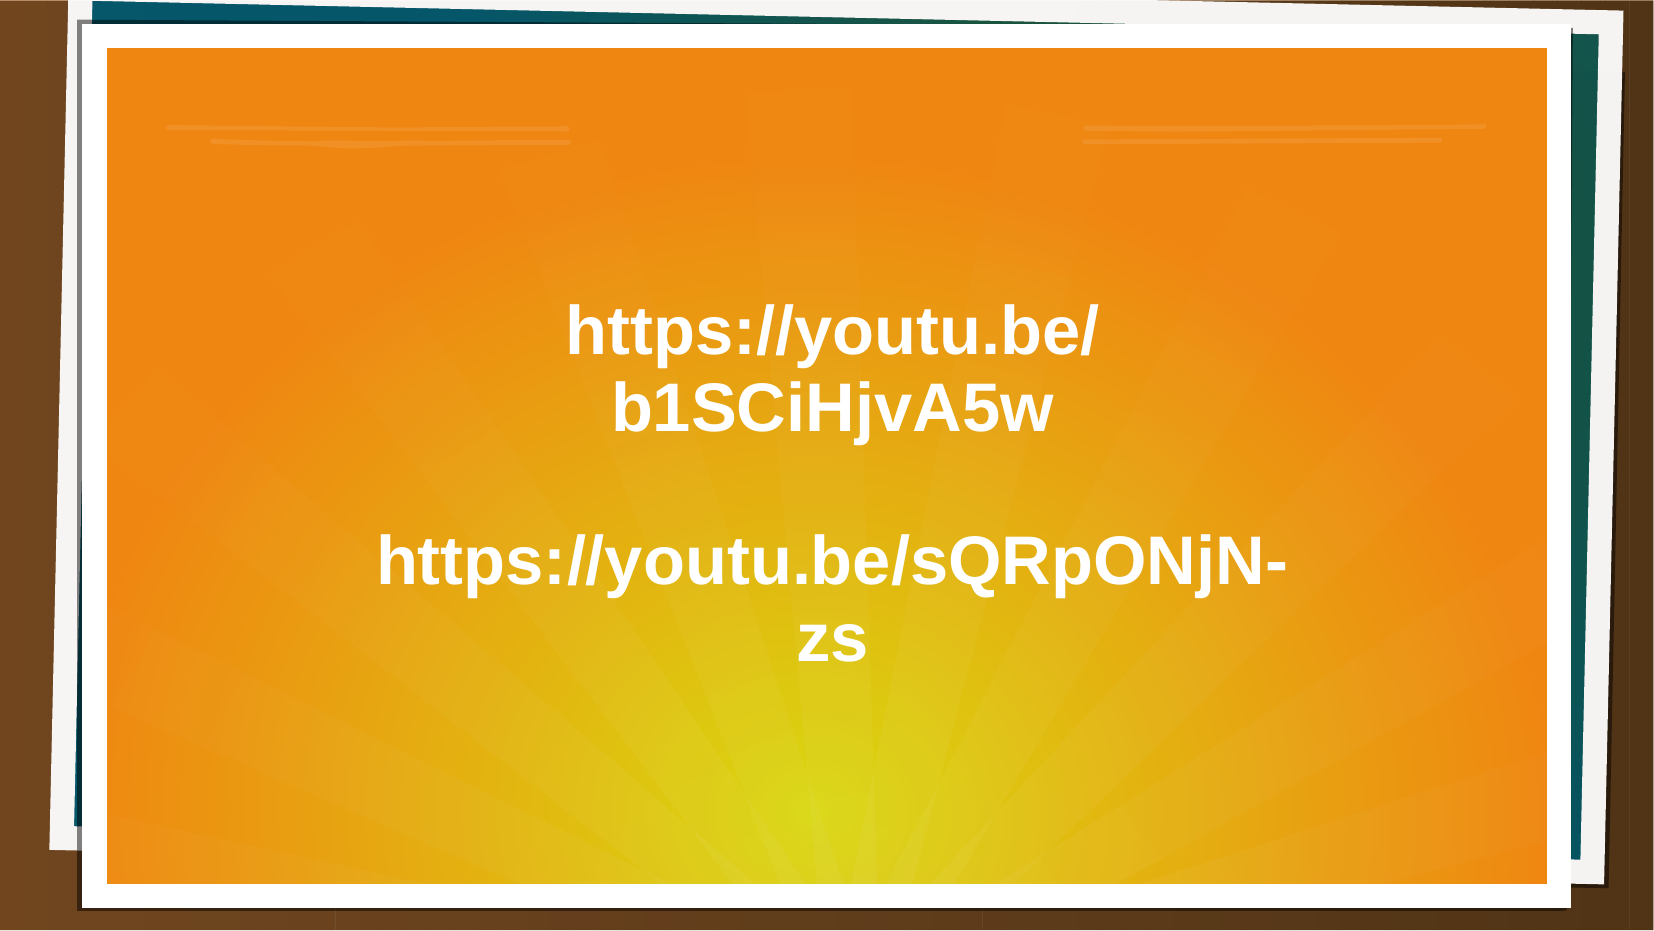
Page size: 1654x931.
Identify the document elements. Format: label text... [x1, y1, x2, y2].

title https://youtu.be/b1SCiHjvA5w https://youtu.be/sQRpONjN-zs [366, 200, 1300, 768]
